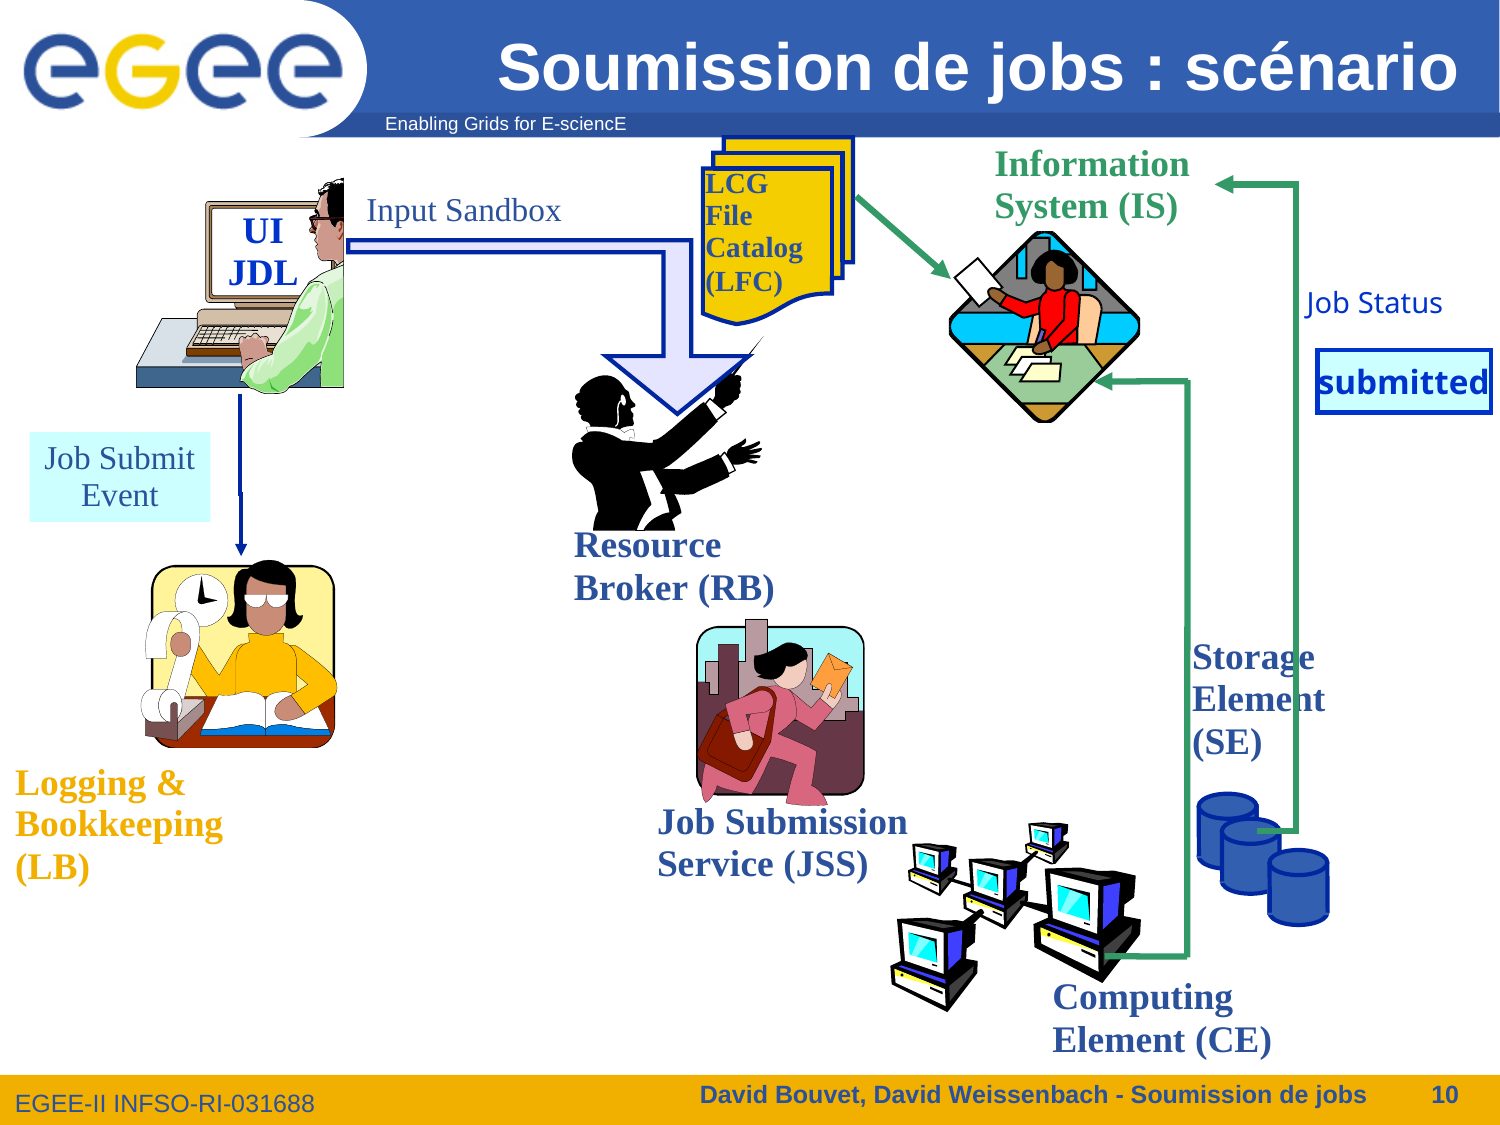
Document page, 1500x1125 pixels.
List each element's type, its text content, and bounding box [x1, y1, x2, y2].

text_box Computing Element (CE)‏ [1037, 968, 1288, 1069]
text_box Information System (IS)‏ [979, 135, 1215, 236]
chart [571, 336, 764, 516]
chart [696, 618, 865, 792]
chart [948, 231, 1141, 423]
text_box Resource Broker (RB)‏ [559, 516, 790, 617]
text_box Input Sandbox [351, 184, 578, 237]
text_box Storage Element (SE)‏ [1177, 628, 1184, 771]
text_box Job Submission Service (JSS)‏ [642, 792, 923, 894]
text_box [713, 137, 853, 294]
text_box Job Status [1299, 275, 1500, 331]
text_box Logging & Bookkeeping (LB)‏ [0, 753, 239, 896]
text_box Job Submit Event [29, 432, 211, 522]
text_box [348, 240, 749, 414]
picture [887, 818, 1141, 1019]
text_box [1198, 793, 1328, 925]
text_box Storage Element (SE)‏ [1191, 628, 1293, 771]
text_box [702, 307, 782, 325]
text_box UI JDL [213, 202, 314, 302]
title Soumission de jobs : scénario [369, 10, 1475, 124]
picture [18, 30, 349, 112]
text_box LCG File Catalog (LFC)‏ [690, 159, 819, 307]
text_box submitted [1317, 350, 1491, 413]
chart [140, 556, 341, 748]
chart [136, 177, 344, 394]
text_box Storage Element (SE)‏ [1299, 628, 1341, 771]
